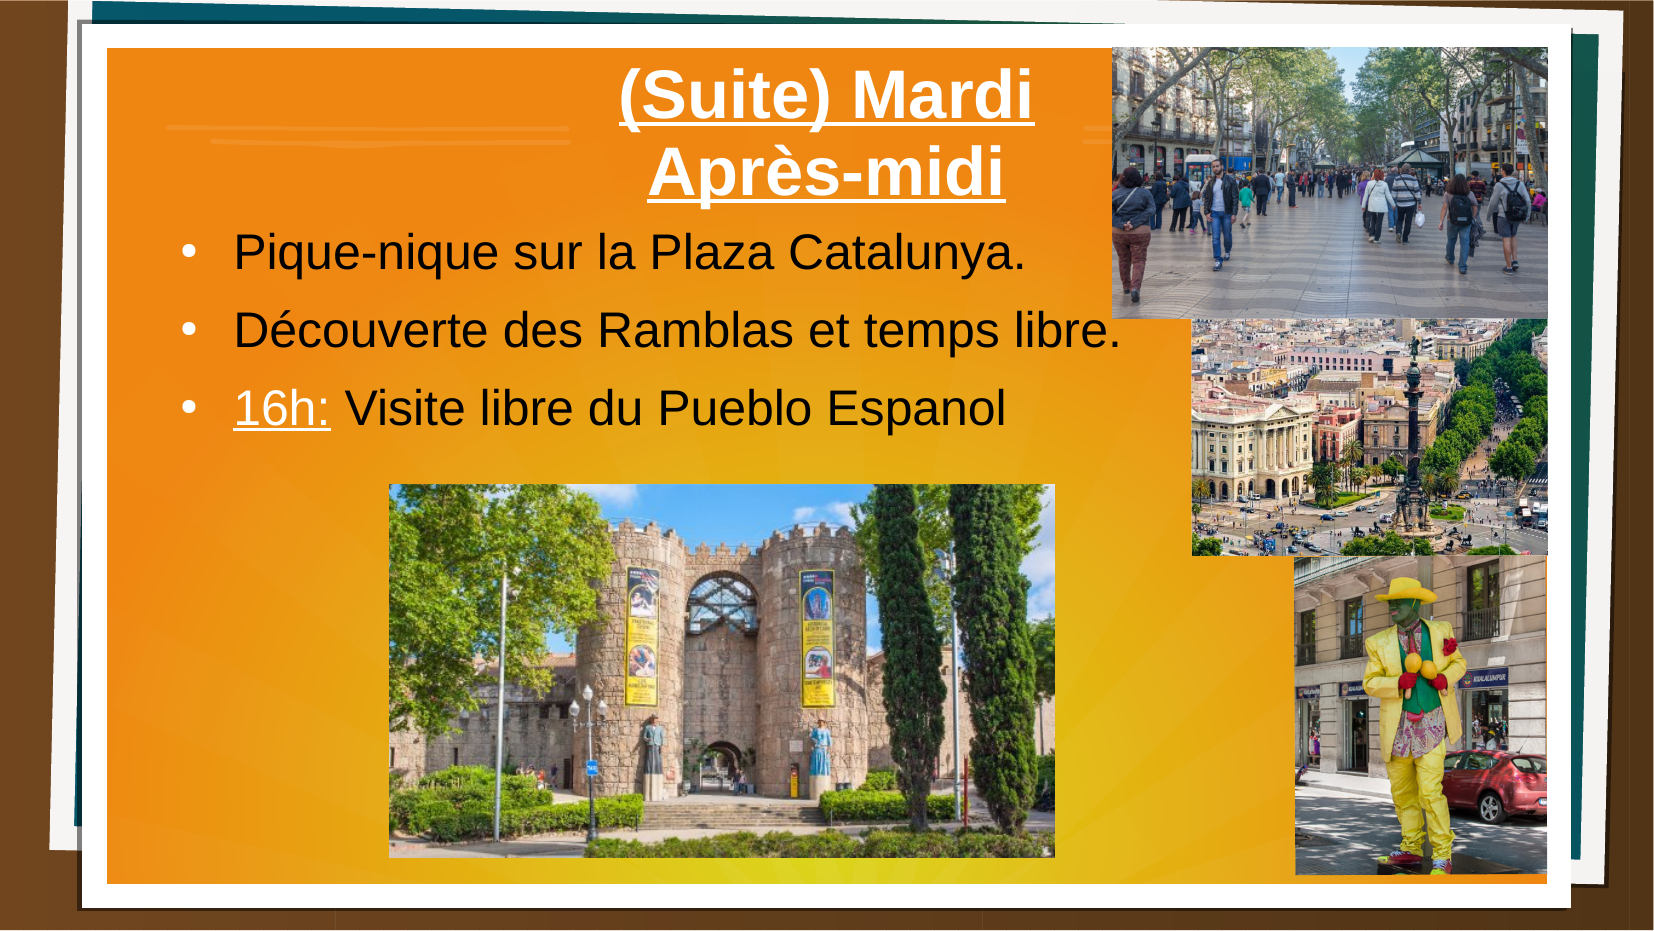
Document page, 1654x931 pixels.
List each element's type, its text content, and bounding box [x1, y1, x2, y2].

picture [1112, 47, 1548, 876]
title (Suite) Mardi Après-midi [566, 56, 1087, 210]
list Pique-nique sur la Plaza Catalunya. Découverte des Ramblas et temps libre. 16h: Visite libre du Pueblo Espanol [162, 224, 1295, 815]
picture [389, 484, 1055, 858]
